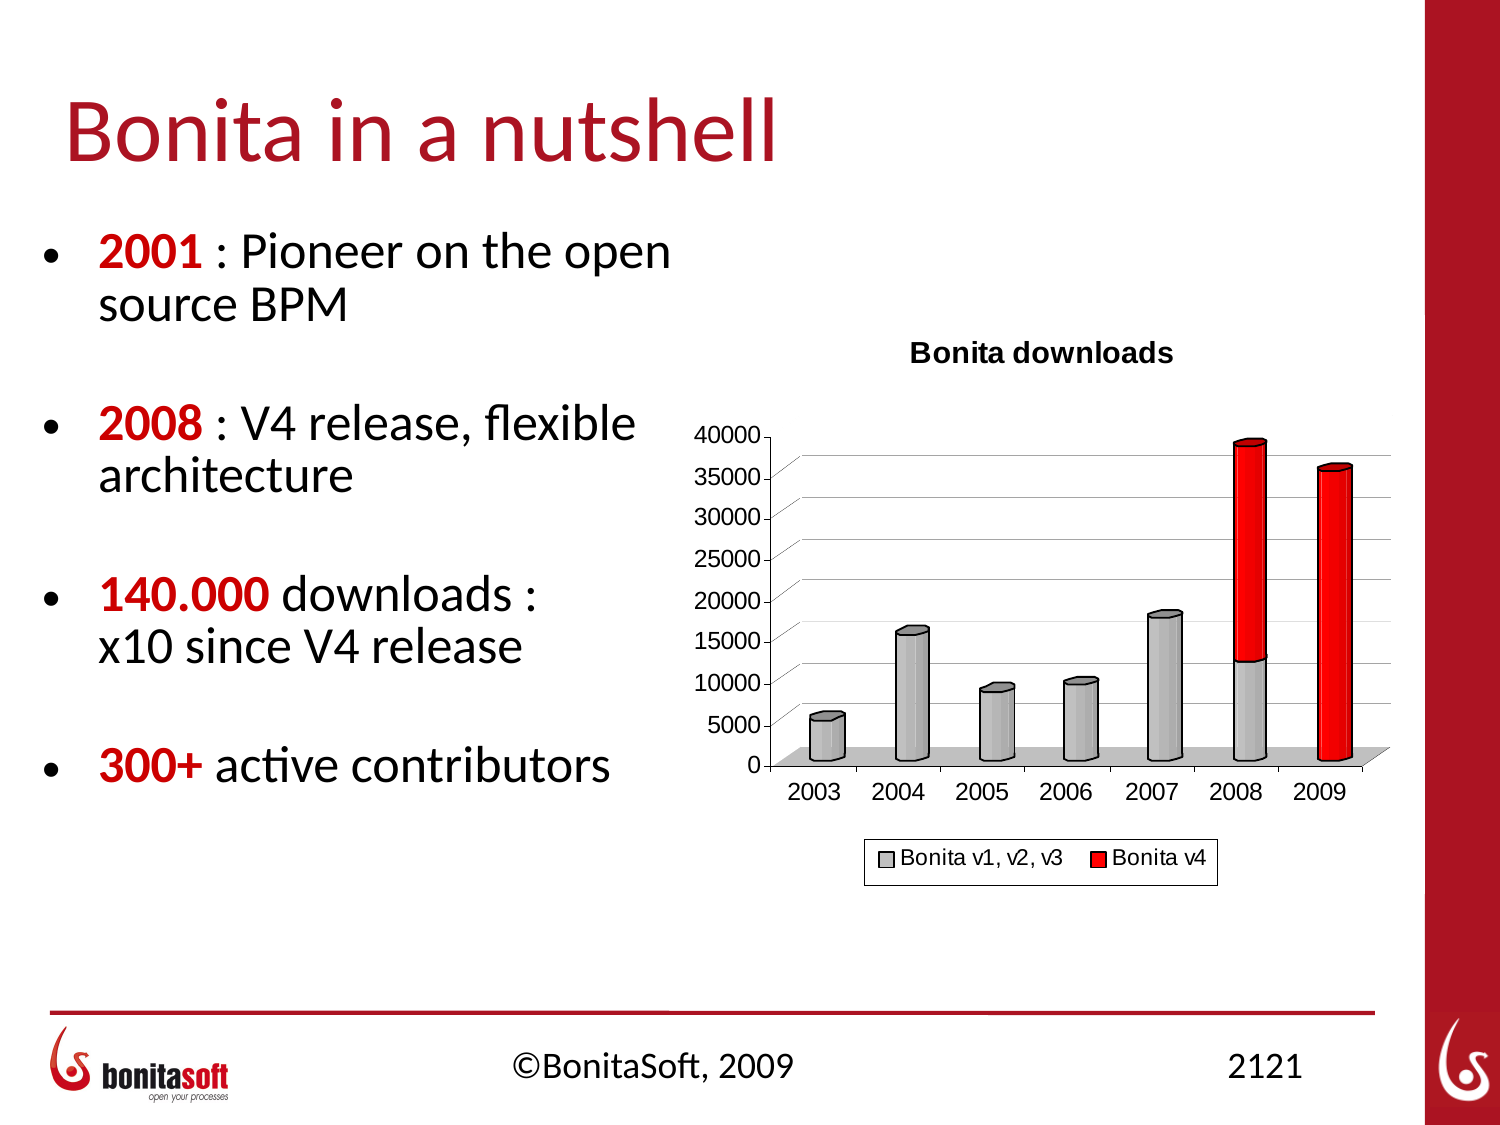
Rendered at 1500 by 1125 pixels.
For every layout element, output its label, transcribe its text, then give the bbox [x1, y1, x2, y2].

text_box 2001 : Pioneer on the open source BPM 2008 : V4 release, flexible architecture 140.000 downloads : x10 since V4 release 300+ active contributors [27, 222, 739, 1084]
picture [50, 1084, 228, 1103]
footer ©BonitaSoft, 2009 [487, 1042, 1175, 1103]
picture [1430, 1012, 1500, 1107]
title Bonita in a nutshell [50, 45, 1375, 233]
slide_number <numéro><numéro> [1212, 1042, 1375, 1103]
picture [650, 305, 1435, 902]
